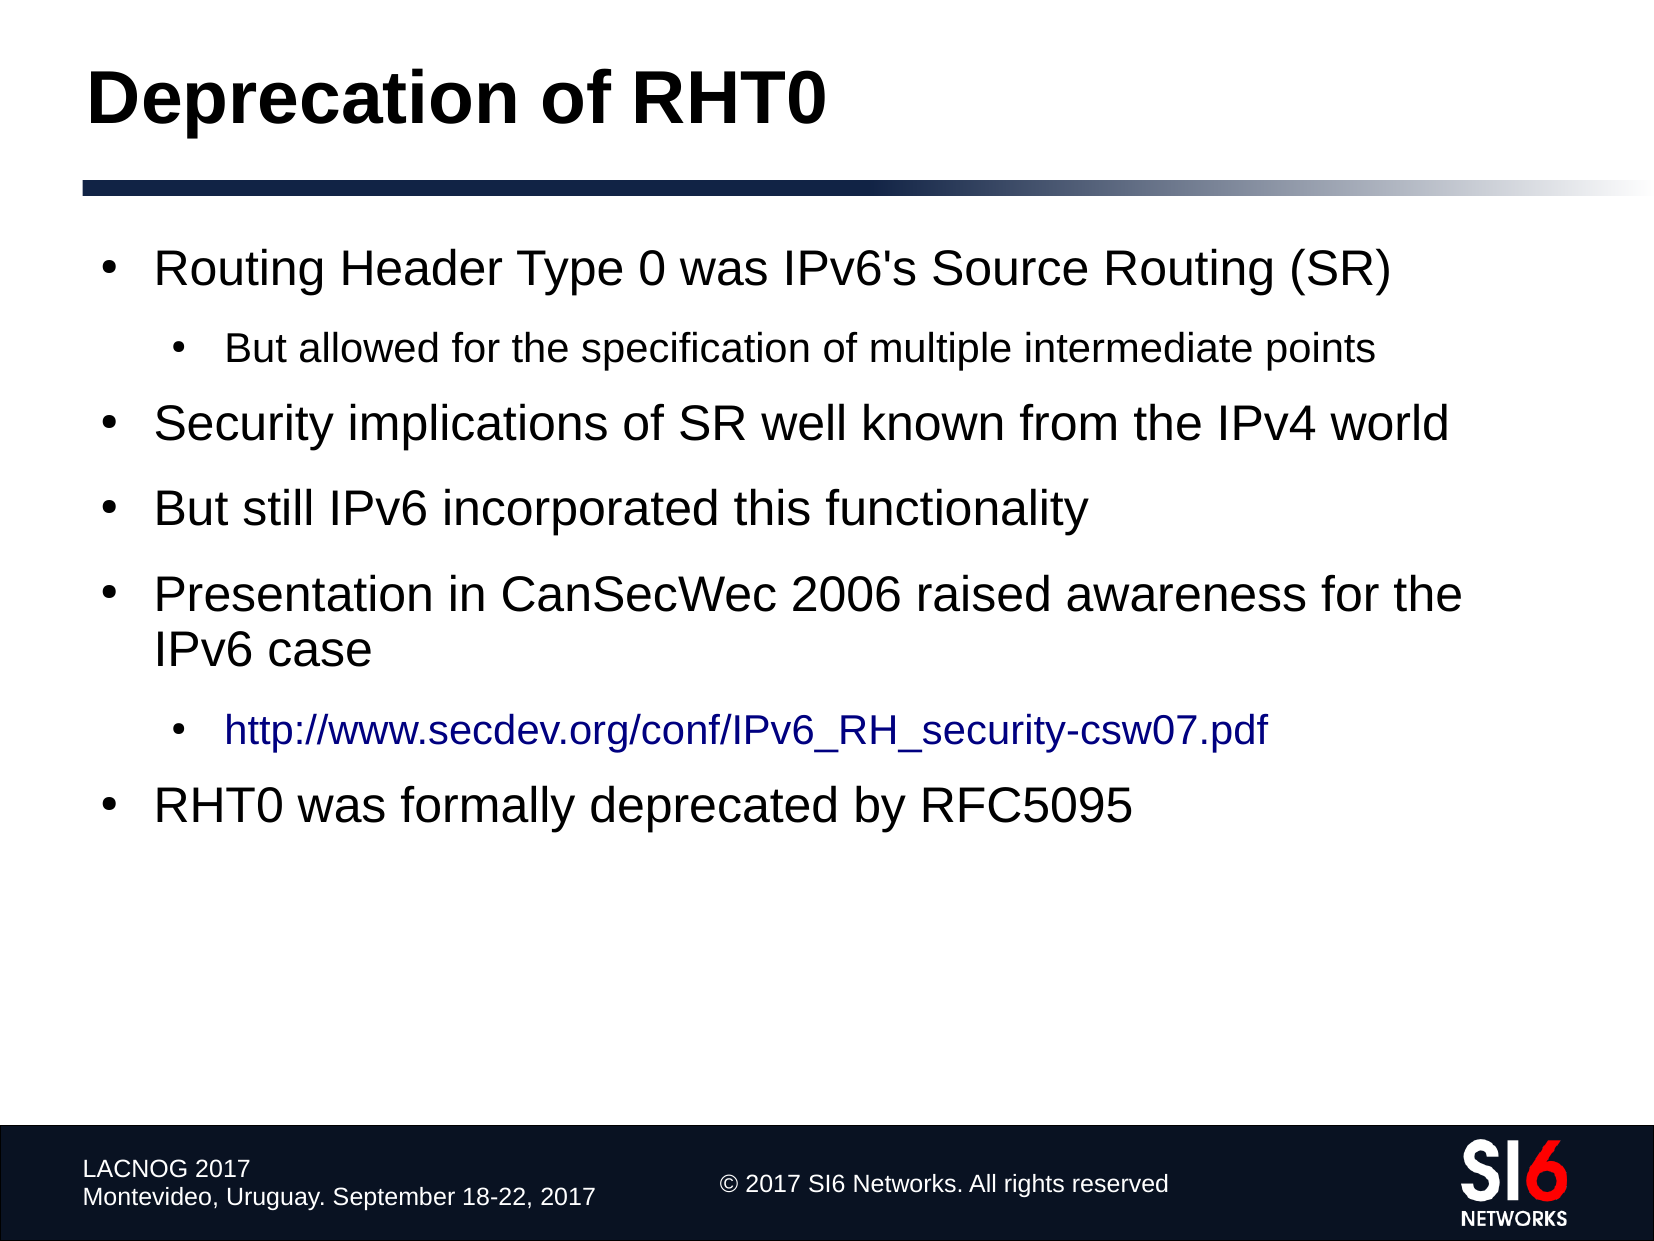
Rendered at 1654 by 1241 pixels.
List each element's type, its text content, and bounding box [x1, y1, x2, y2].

picture [1461, 1139, 1567, 1226]
title Deprecation of RHT0 [86, 30, 1576, 166]
list Routing Header Type 0 was IPv6's Source Routing (SR) But allowed for the specification of multiple intermediate points Security implications of SR well known from the IPv4 world But still IPv6 incorporated this functionality Presentation in CanSecWec 2006 raised awareness for the IPv6 case http://www.secdev.org/conf/IPv6_RH_security-csw07.pdf RHT0 was formally deprecated by RFC5095 [82, 240, 1571, 1059]
